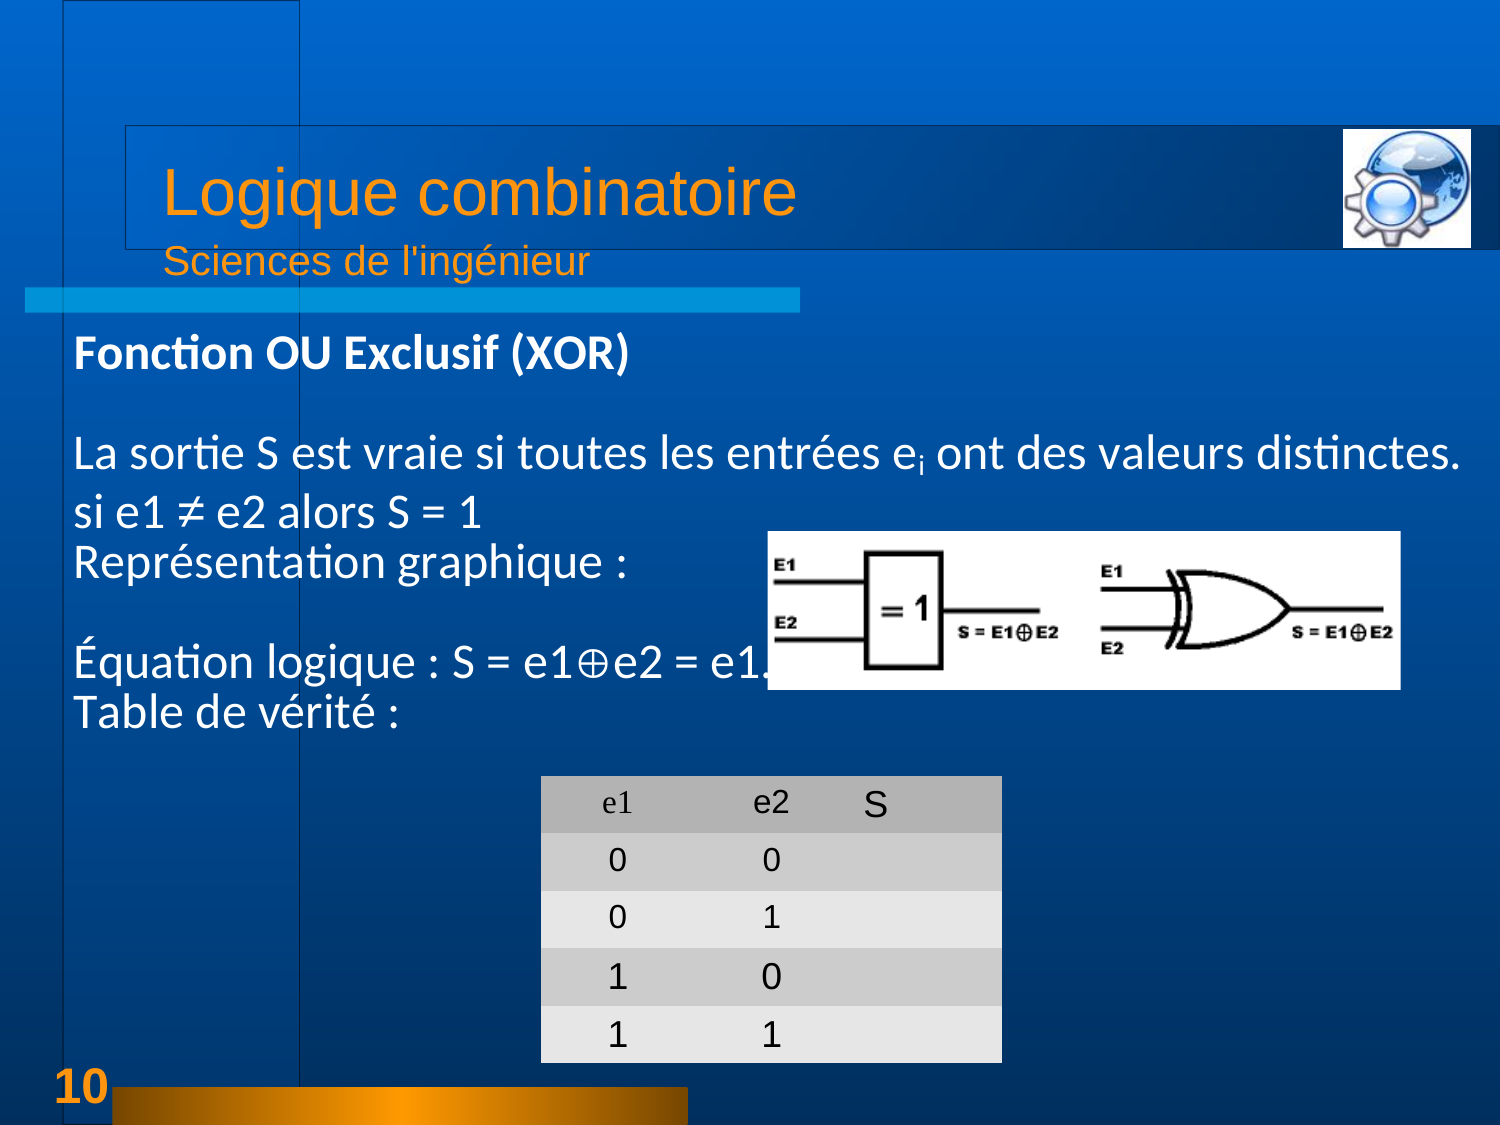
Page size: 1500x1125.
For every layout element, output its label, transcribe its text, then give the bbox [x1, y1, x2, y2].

table_cell [849, 833, 1002, 891]
table_cell 1 [695, 891, 849, 948]
table_cell 1 [541, 948, 695, 1006]
table_cell 1 [695, 1006, 849, 1063]
table_cell 1 [541, 1006, 695, 1063]
table_cell 0 [695, 833, 849, 891]
table_cell [849, 948, 1002, 1006]
picture [767, 531, 1401, 690]
table_cell 0 [541, 891, 695, 948]
table_header S [849, 776, 1002, 833]
picture [1343, 129, 1471, 248]
text_box Fonction OU Exclusif (XOR) La sortie S est vraie si toutes les entrées ei ont des valeurs distinctes. si e1 ≠ e2 alors S = 1 Représentation graphique : Équation logique : S = e1Åe2 = e1.ē2 + ē1.e2 Table de vérité : [59, 324, 1500, 892]
table_header e1 [541, 776, 695, 833]
table_cell 0 [541, 833, 695, 891]
table_cell 0 [695, 948, 849, 1006]
table_cell [849, 1006, 1002, 1063]
table_header e2 [695, 776, 849, 833]
table_cell [849, 891, 1002, 948]
